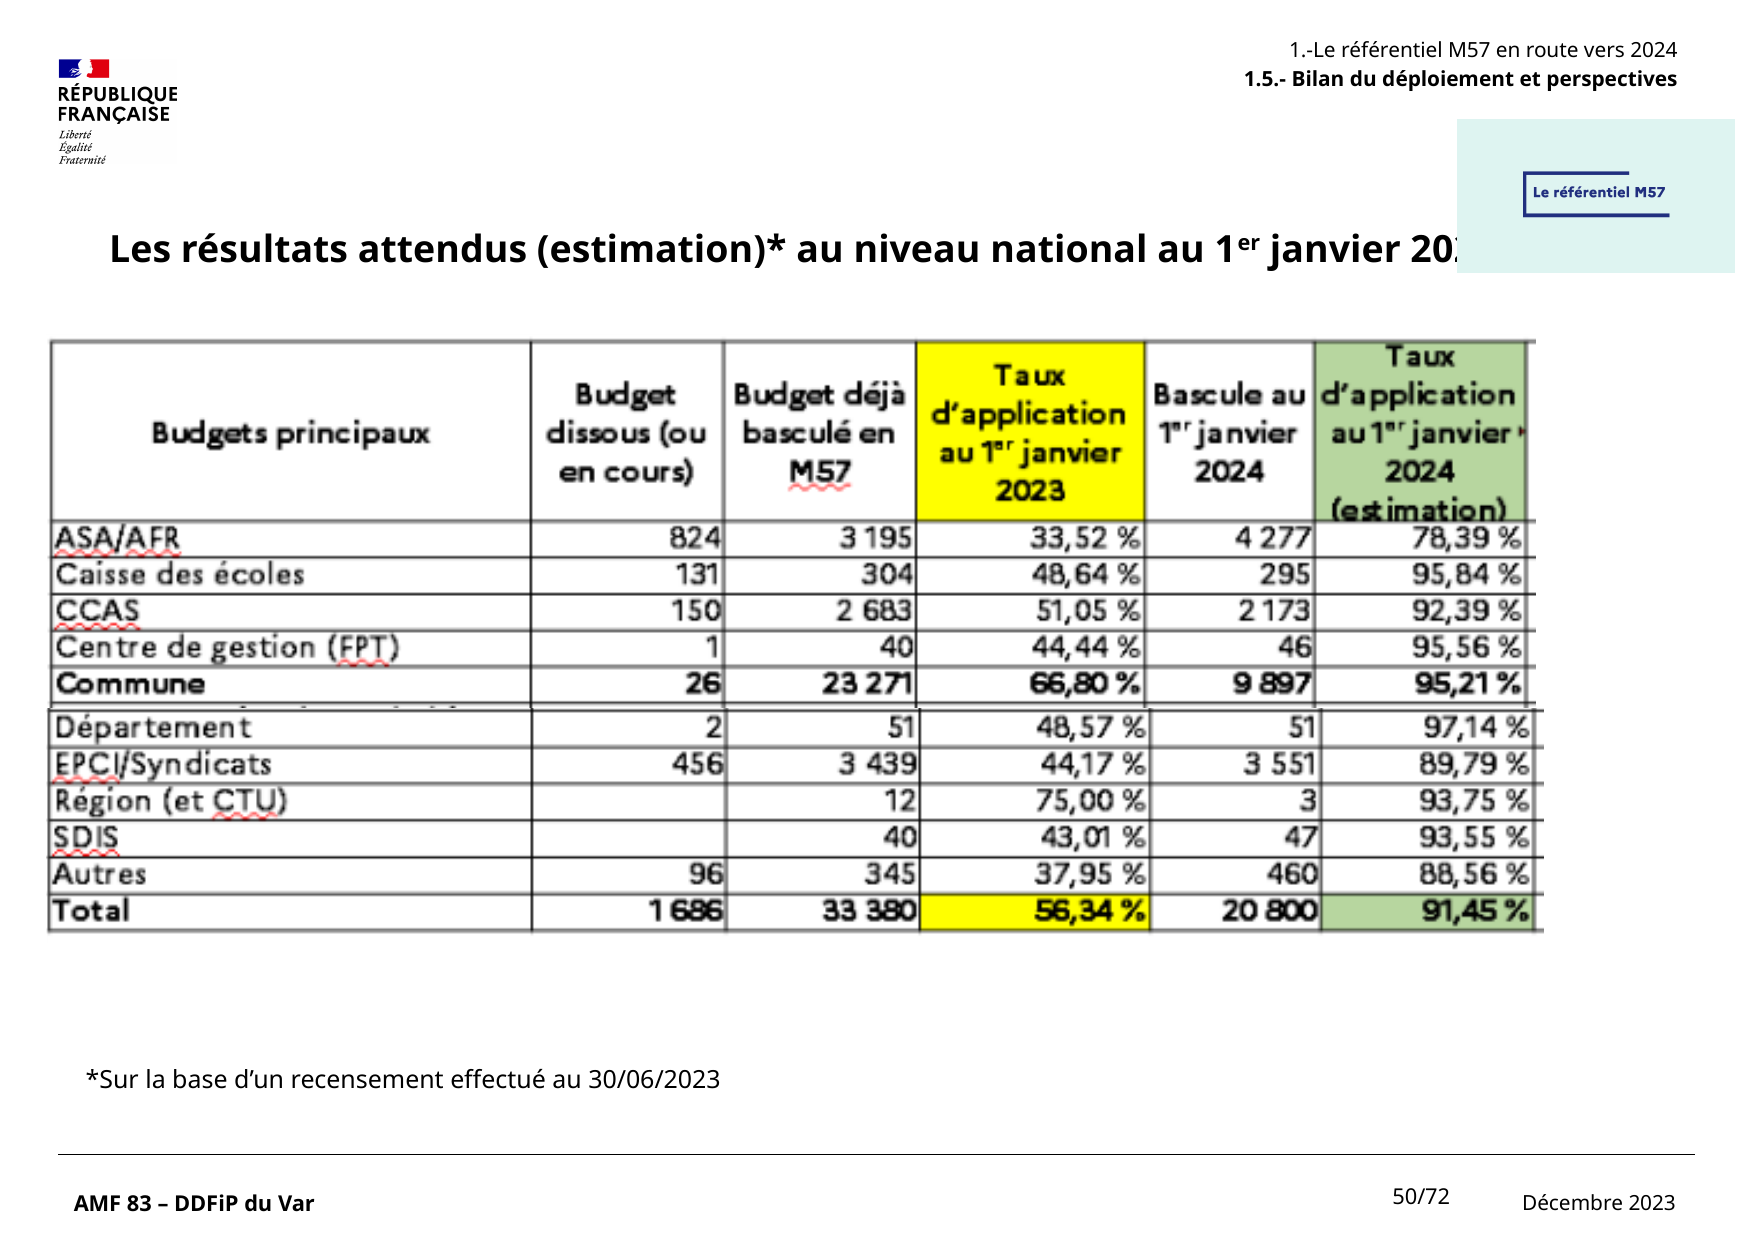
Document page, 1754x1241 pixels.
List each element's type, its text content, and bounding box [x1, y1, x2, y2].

picture [1457, 119, 1735, 273]
text_box Les résultats attendus (estimation)* au niveau national au 1er janvier 2024 [94, 170, 1457, 272]
text_box 1.-Le référentiel M57 en route vers 2024 1.5.- Bilan du déploiement et perspectives [223, 28, 1693, 111]
picture [46, 333, 1544, 943]
picture [58, 59, 177, 164]
text_box *Sur la base d’un recensement effectué au 30/06/2023 [70, 1008, 1520, 1105]
